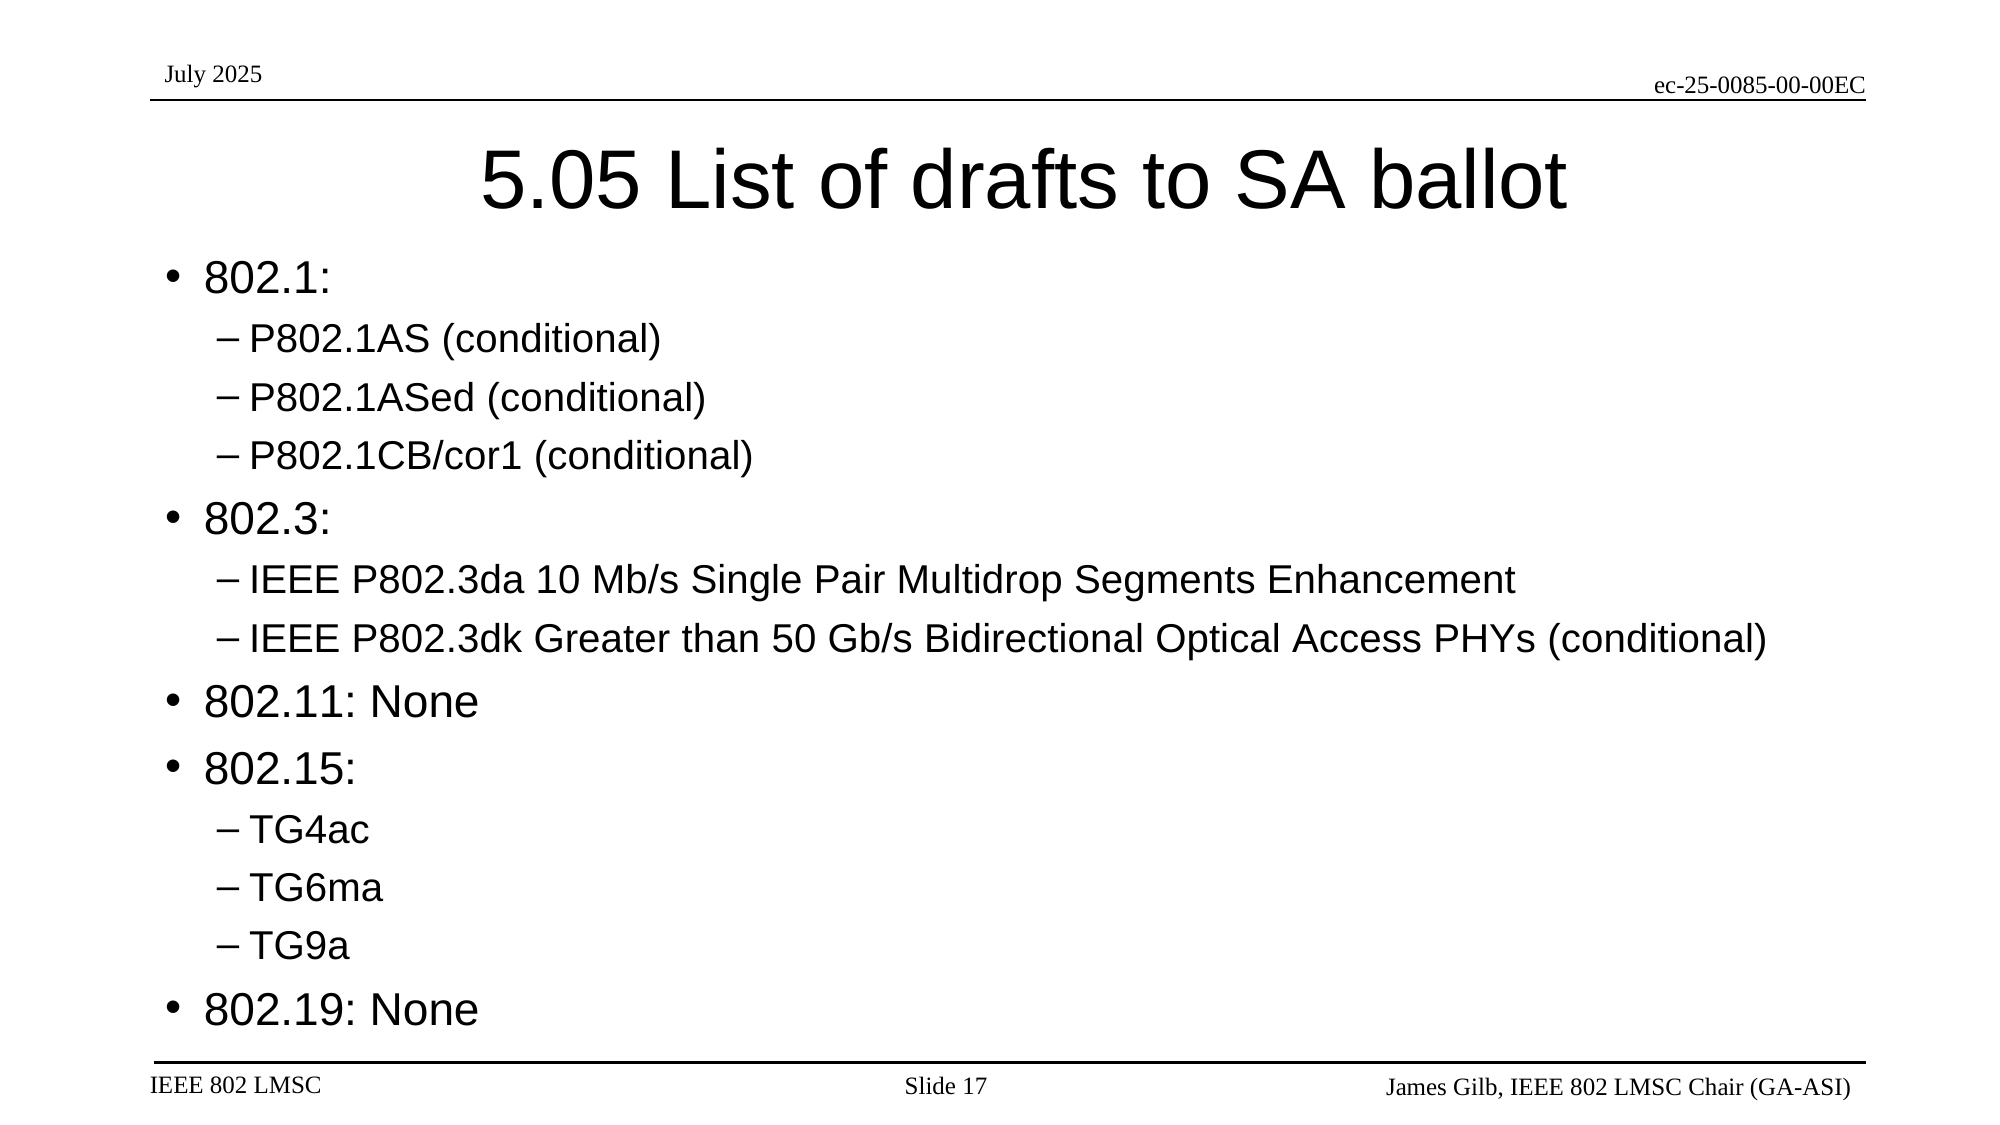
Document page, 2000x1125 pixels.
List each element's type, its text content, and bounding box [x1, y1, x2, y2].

list 802.1: P802.1AS (conditional) P802.1ASed (conditional) P802.1CB/cor1 (conditional) 802.3: IEEE P802.3da 10 Mb/s Single Pair Multidrop Segments Enhancement IEEE P802.3dk Greater than 50 Gb/s Bidirectional Optical Access PHYs (conditional) 802.11: None 802.15: TG4ac TG6ma TG9a 802.19: None [150, 239, 1900, 1051]
title 5.05 List of drafts to SA ballot [150, 112, 1900, 238]
